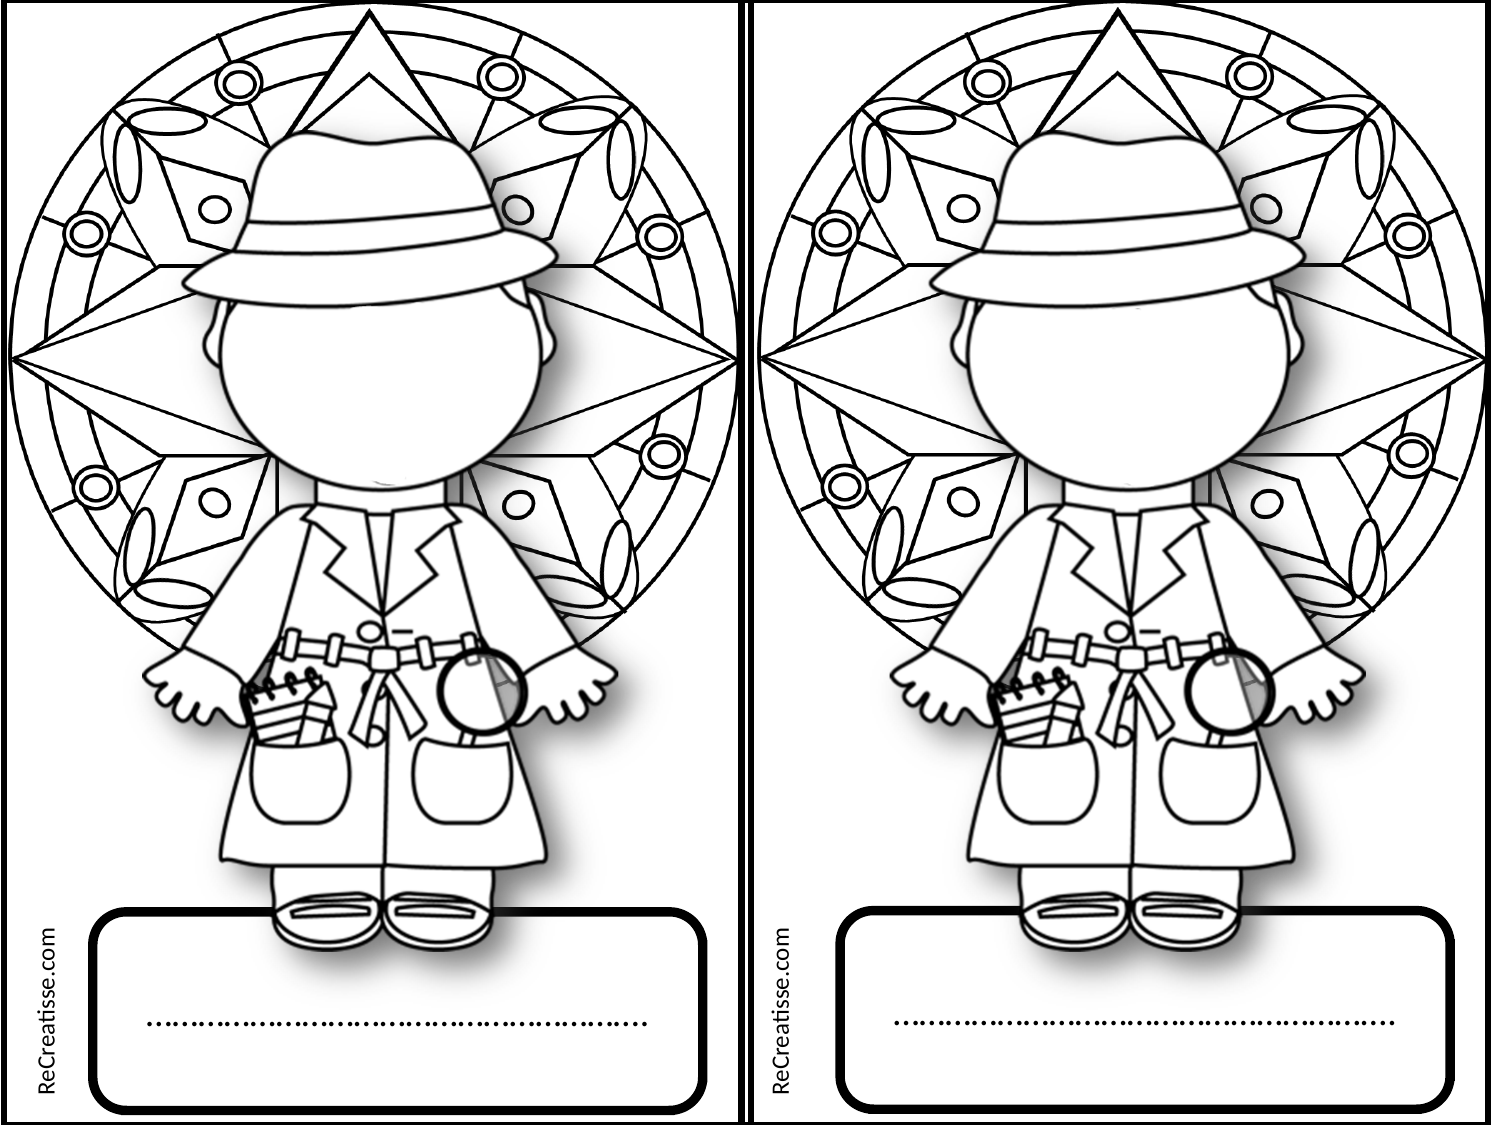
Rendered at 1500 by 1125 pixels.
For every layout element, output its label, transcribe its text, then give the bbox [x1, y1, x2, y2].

text_box ReCreatisse.com [756, 913, 801, 1110]
text_box …………………………………………………. [840, 913, 1451, 1110]
picture [8, 3, 1485, 1017]
text_box …………………………………………………. [92, 915, 703, 1111]
text_box ReCreatisse.com [22, 913, 67, 1110]
